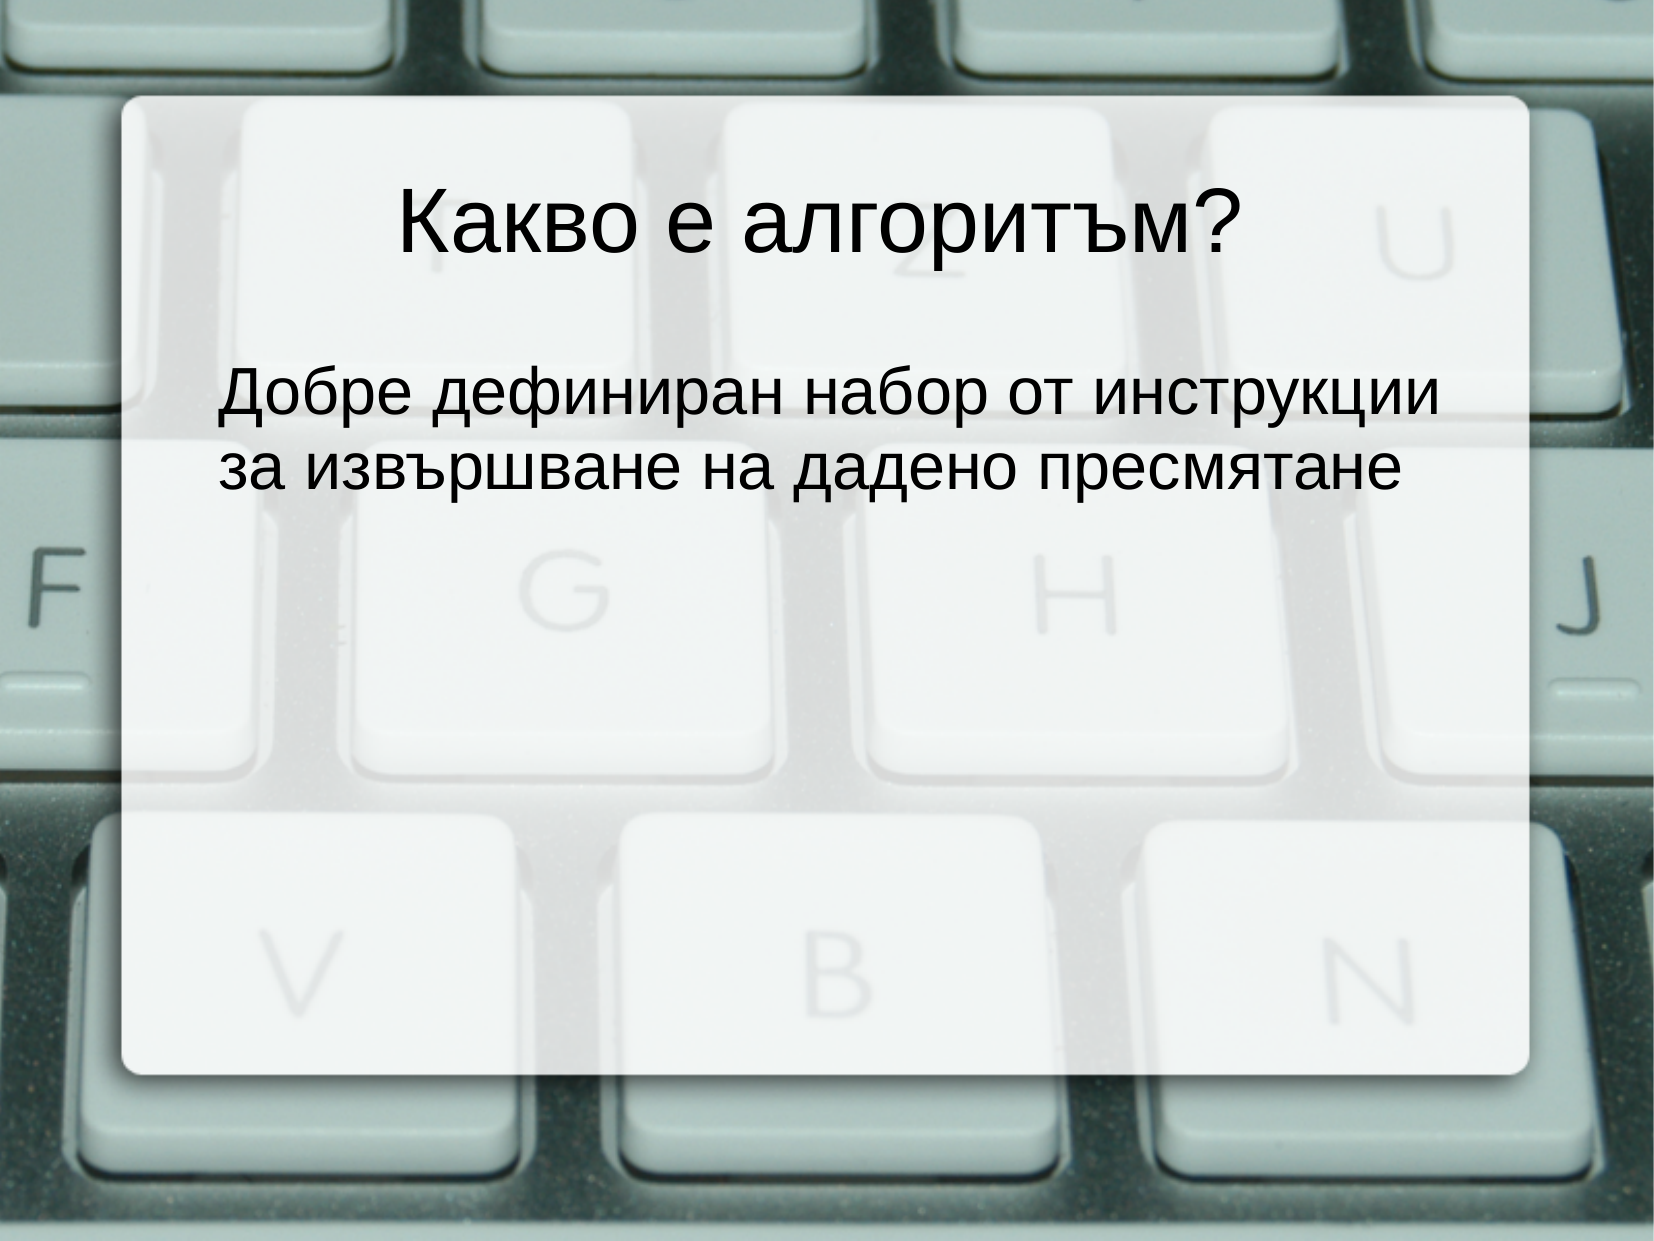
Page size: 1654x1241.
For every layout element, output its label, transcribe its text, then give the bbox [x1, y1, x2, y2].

list Добре дефиниран набор от инструкции за извършване на дадено пресмятане [147, 354, 1506, 1074]
picture [0, 0, 1654, 1241]
title Какво е алгоритъм? [135, 117, 1506, 325]
